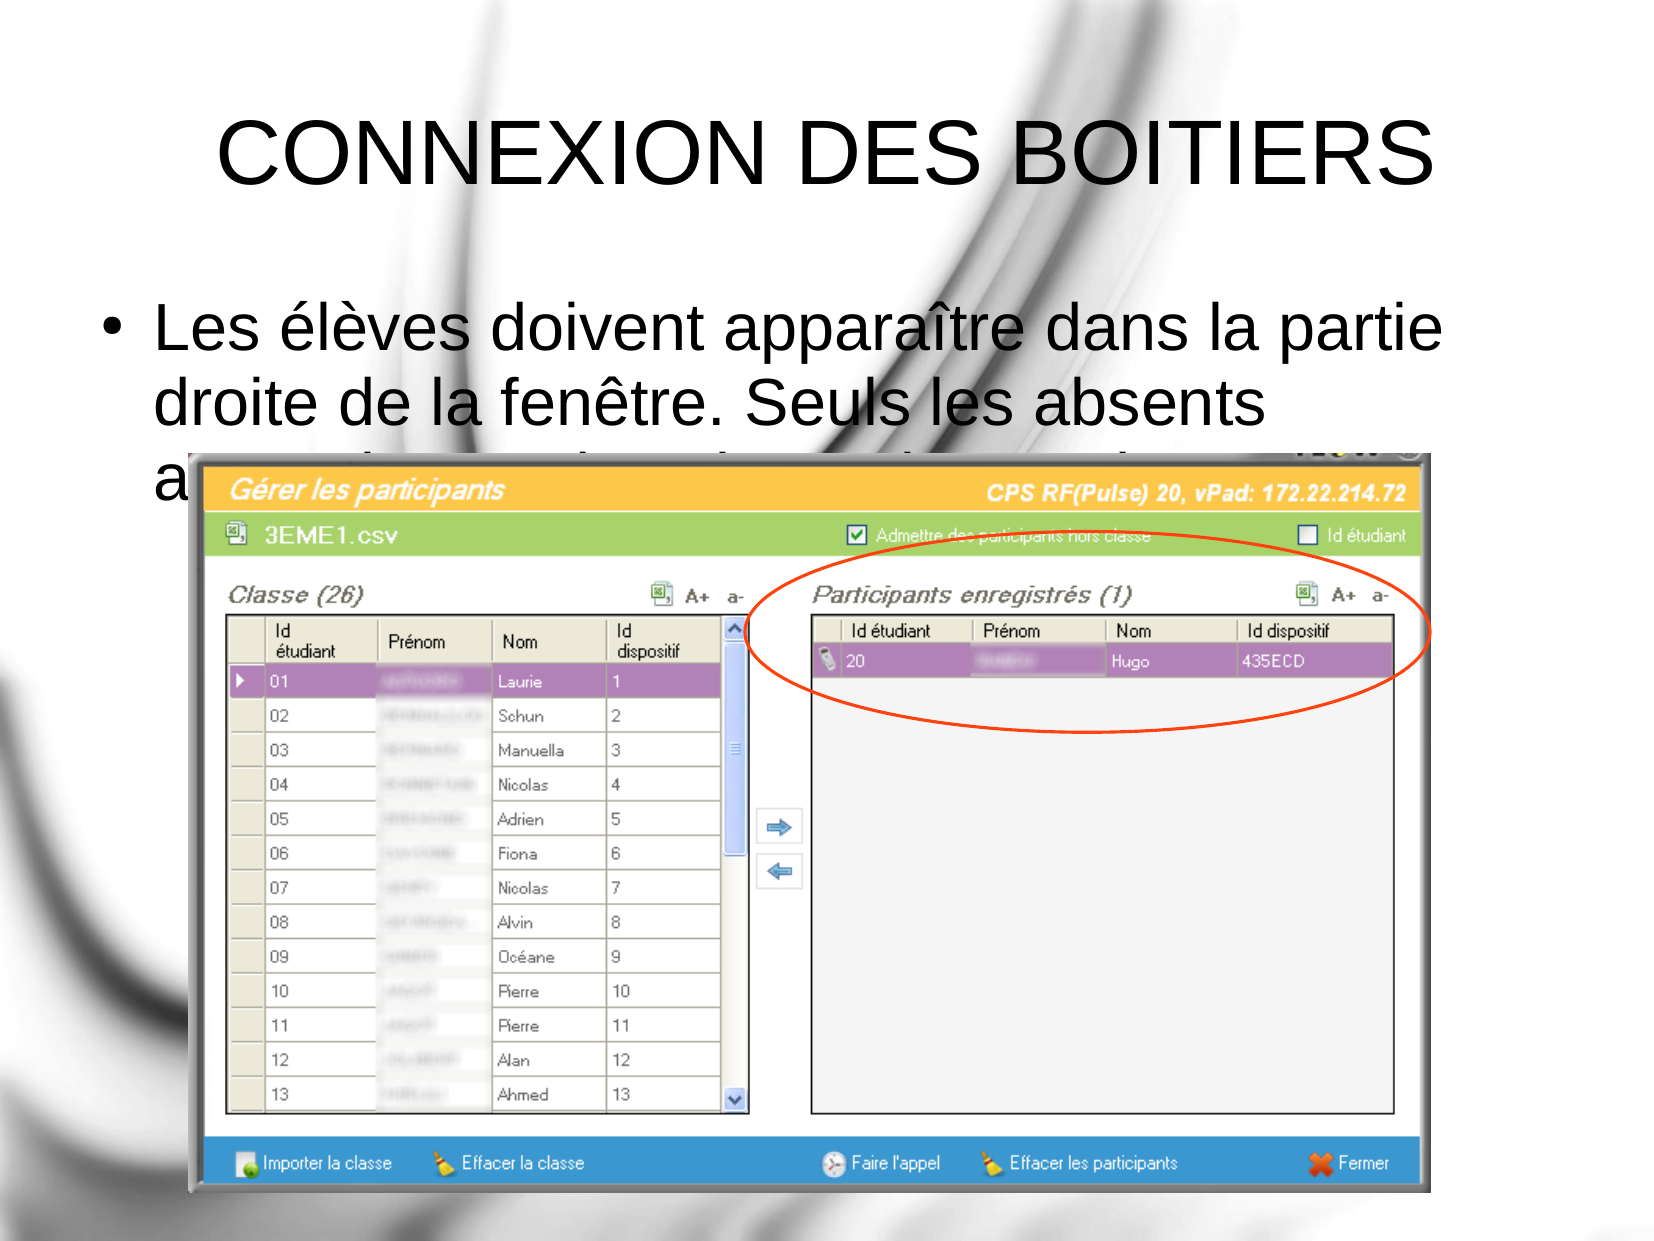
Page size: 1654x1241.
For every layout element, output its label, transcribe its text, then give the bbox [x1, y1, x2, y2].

text_box [744, 531, 1431, 733]
title CONNEXION DES BOITIERS [82, 49, 1571, 257]
list Les élèves doivent apparaître dans la partie droite de la fenêtre. Seuls les absents apparaissent dans la partie gauche. [82, 290, 1571, 1109]
picture [0, 0, 1654, 1241]
